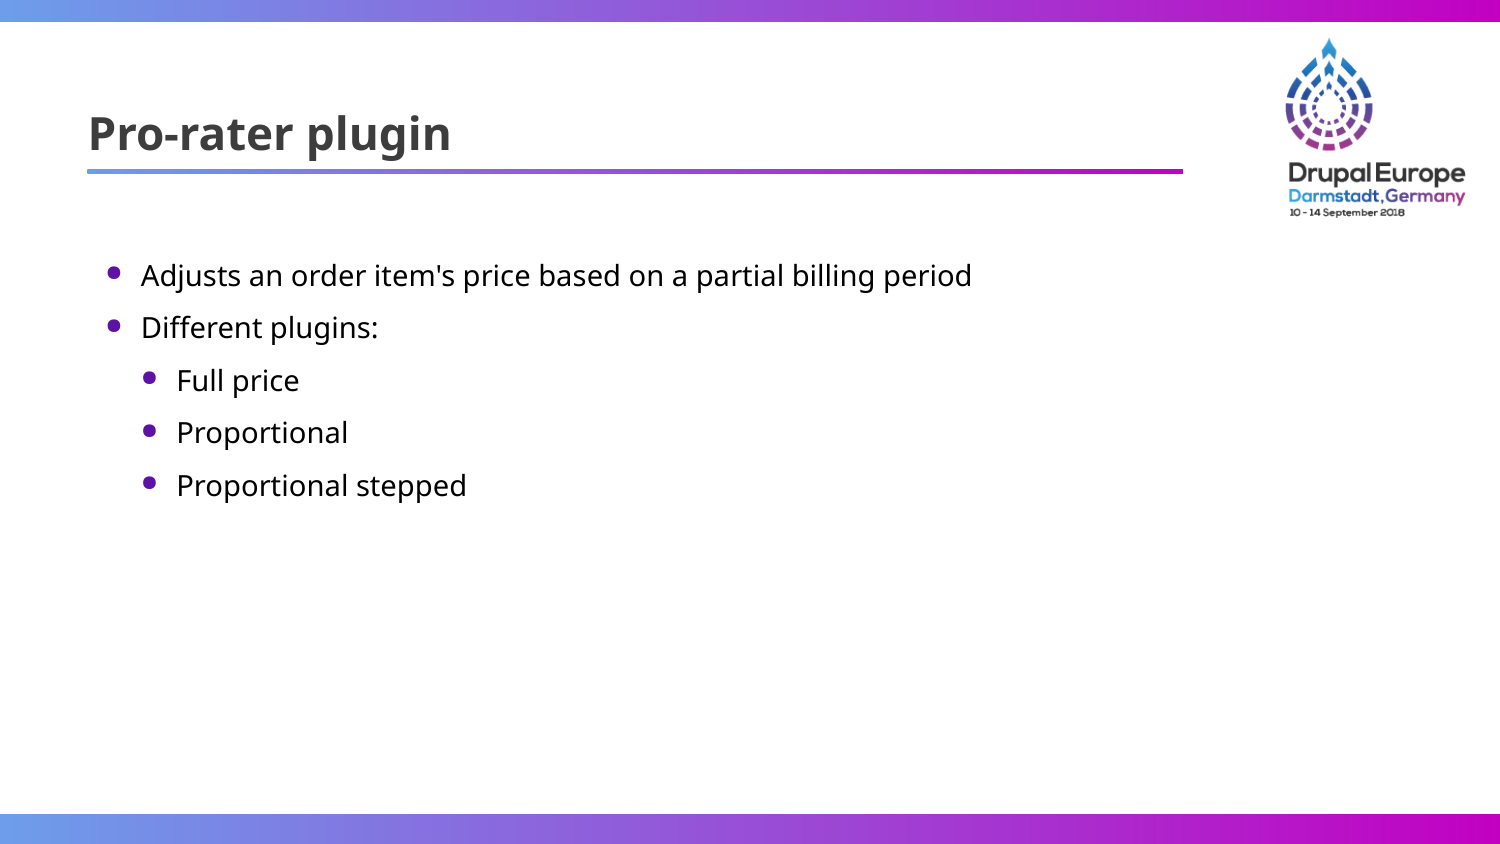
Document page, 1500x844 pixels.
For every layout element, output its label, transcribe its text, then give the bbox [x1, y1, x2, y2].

text_box Pro-rater plugin [72, 89, 964, 176]
picture [1285, 37, 1466, 219]
text_box Adjusts an order item's price based on a partial billing period Different plugins: Full price Proportional Proportional stepped [90, 224, 1050, 682]
text_box [0, 0, 1500, 22]
text_box [964, 169, 1183, 174]
text_box [0, 814, 1500, 844]
